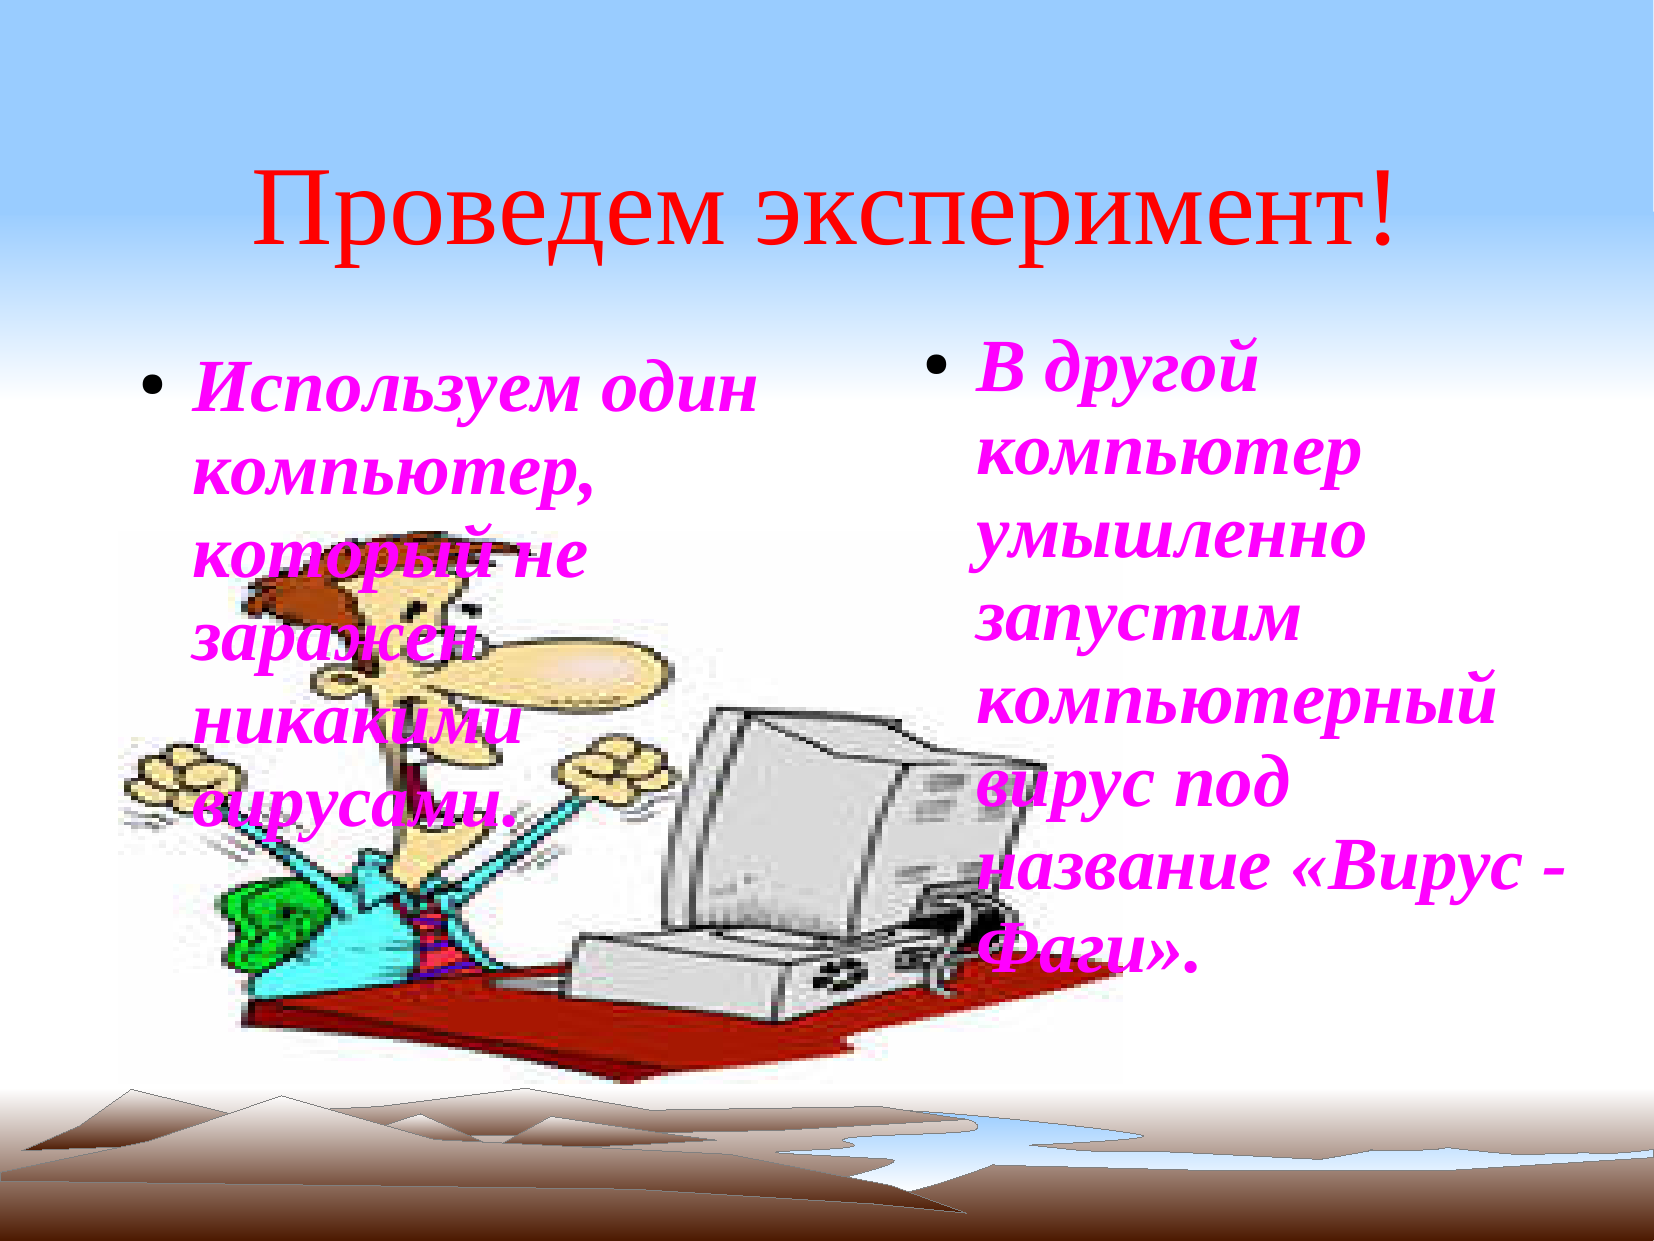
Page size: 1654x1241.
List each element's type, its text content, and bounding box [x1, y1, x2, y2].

list Используем один компьютер, который не заражен никакими вирусами. [121, 344, 811, 1164]
picture [811, 531, 905, 1084]
list В другой компьютер умышленно запустим компьютерный вирус под название «Вирус - Фаги». [905, 324, 1595, 1164]
title Проведем эксперимент! [121, 102, 1534, 311]
